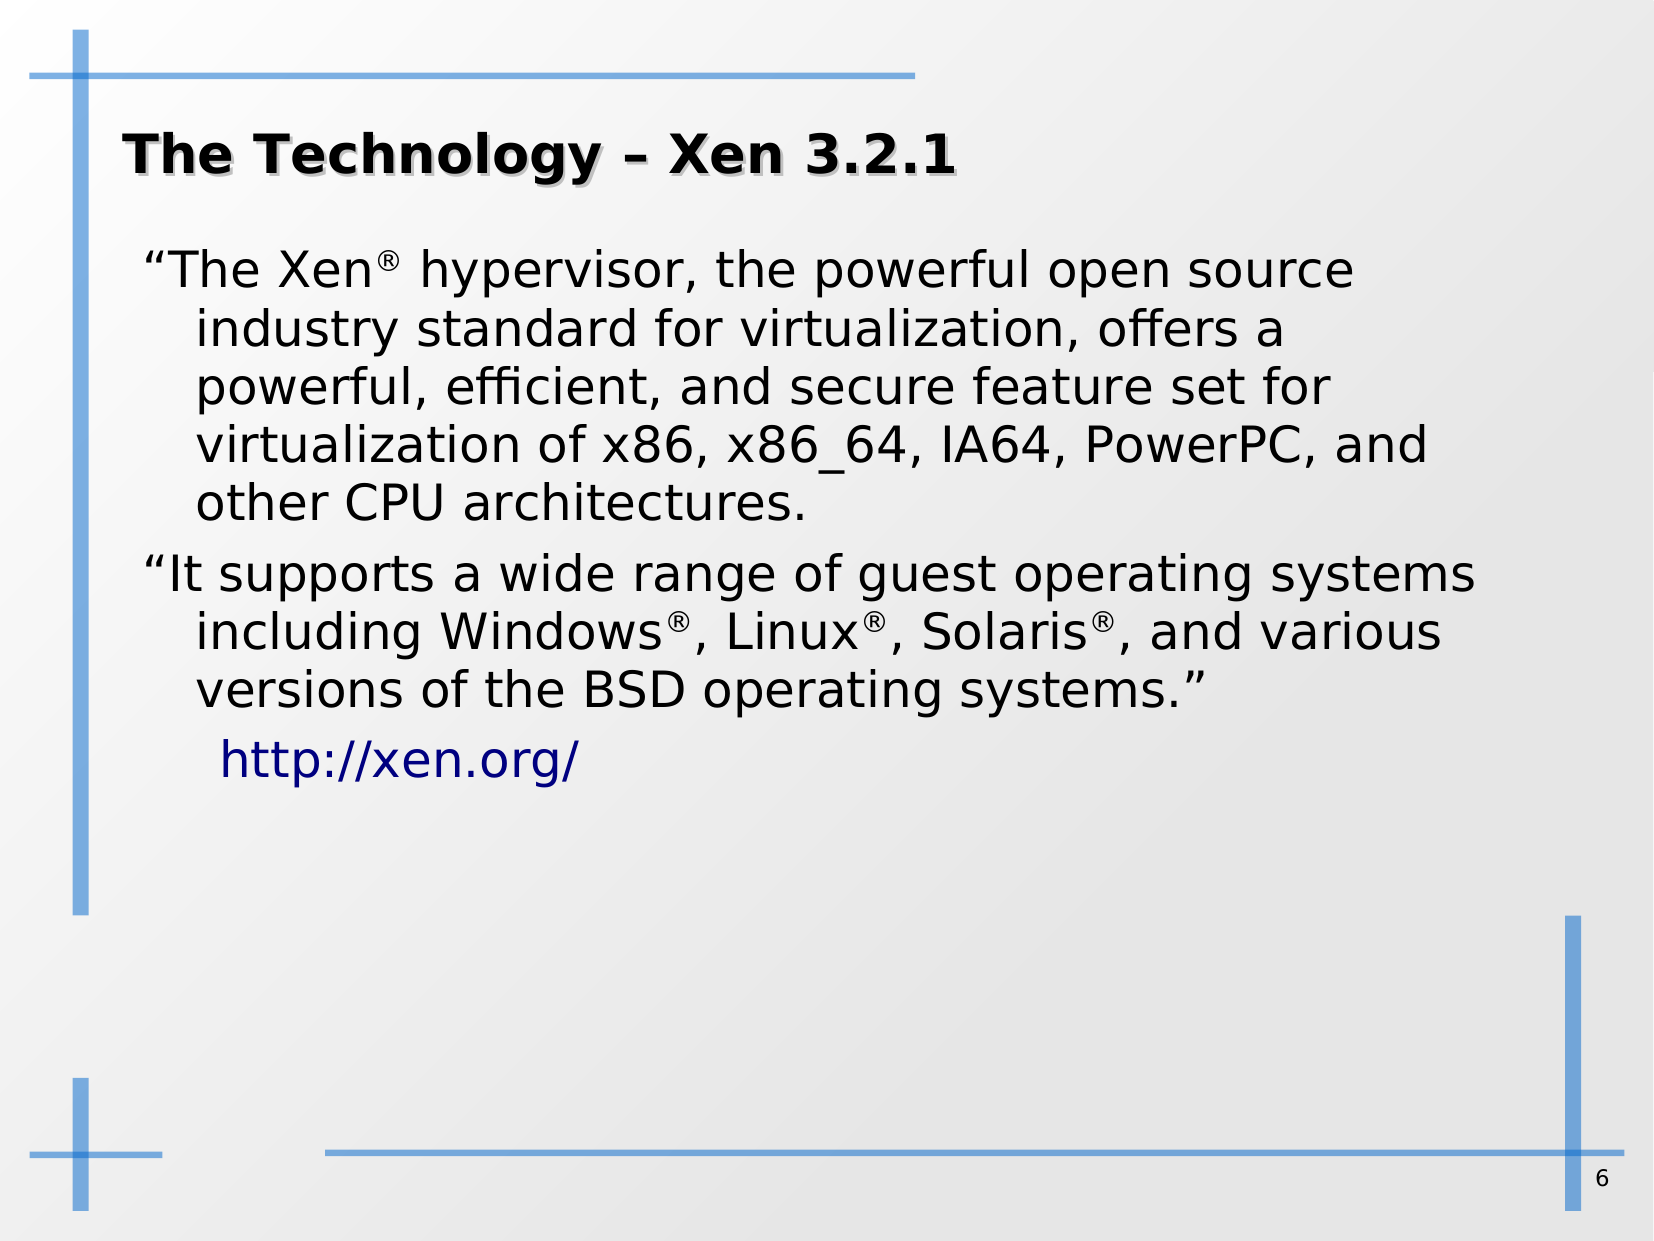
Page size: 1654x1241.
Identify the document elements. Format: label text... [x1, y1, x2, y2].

list “The Xen® hypervisor, the powerful open source industry standard for virtualization, offers a powerful, efficient, and secure feature set for virtualization of x86, x86_64, IA64, PowerPC, and other CPU architectures. “It supports a wide range of guest operating systems including Windows®, Linux®, Solaris®, and various versions of the BSD operating systems.” http://xen.org/ [124, 241, 1526, 1133]
title The Technology – Xen 3.2.1 [122, 91, 1524, 219]
